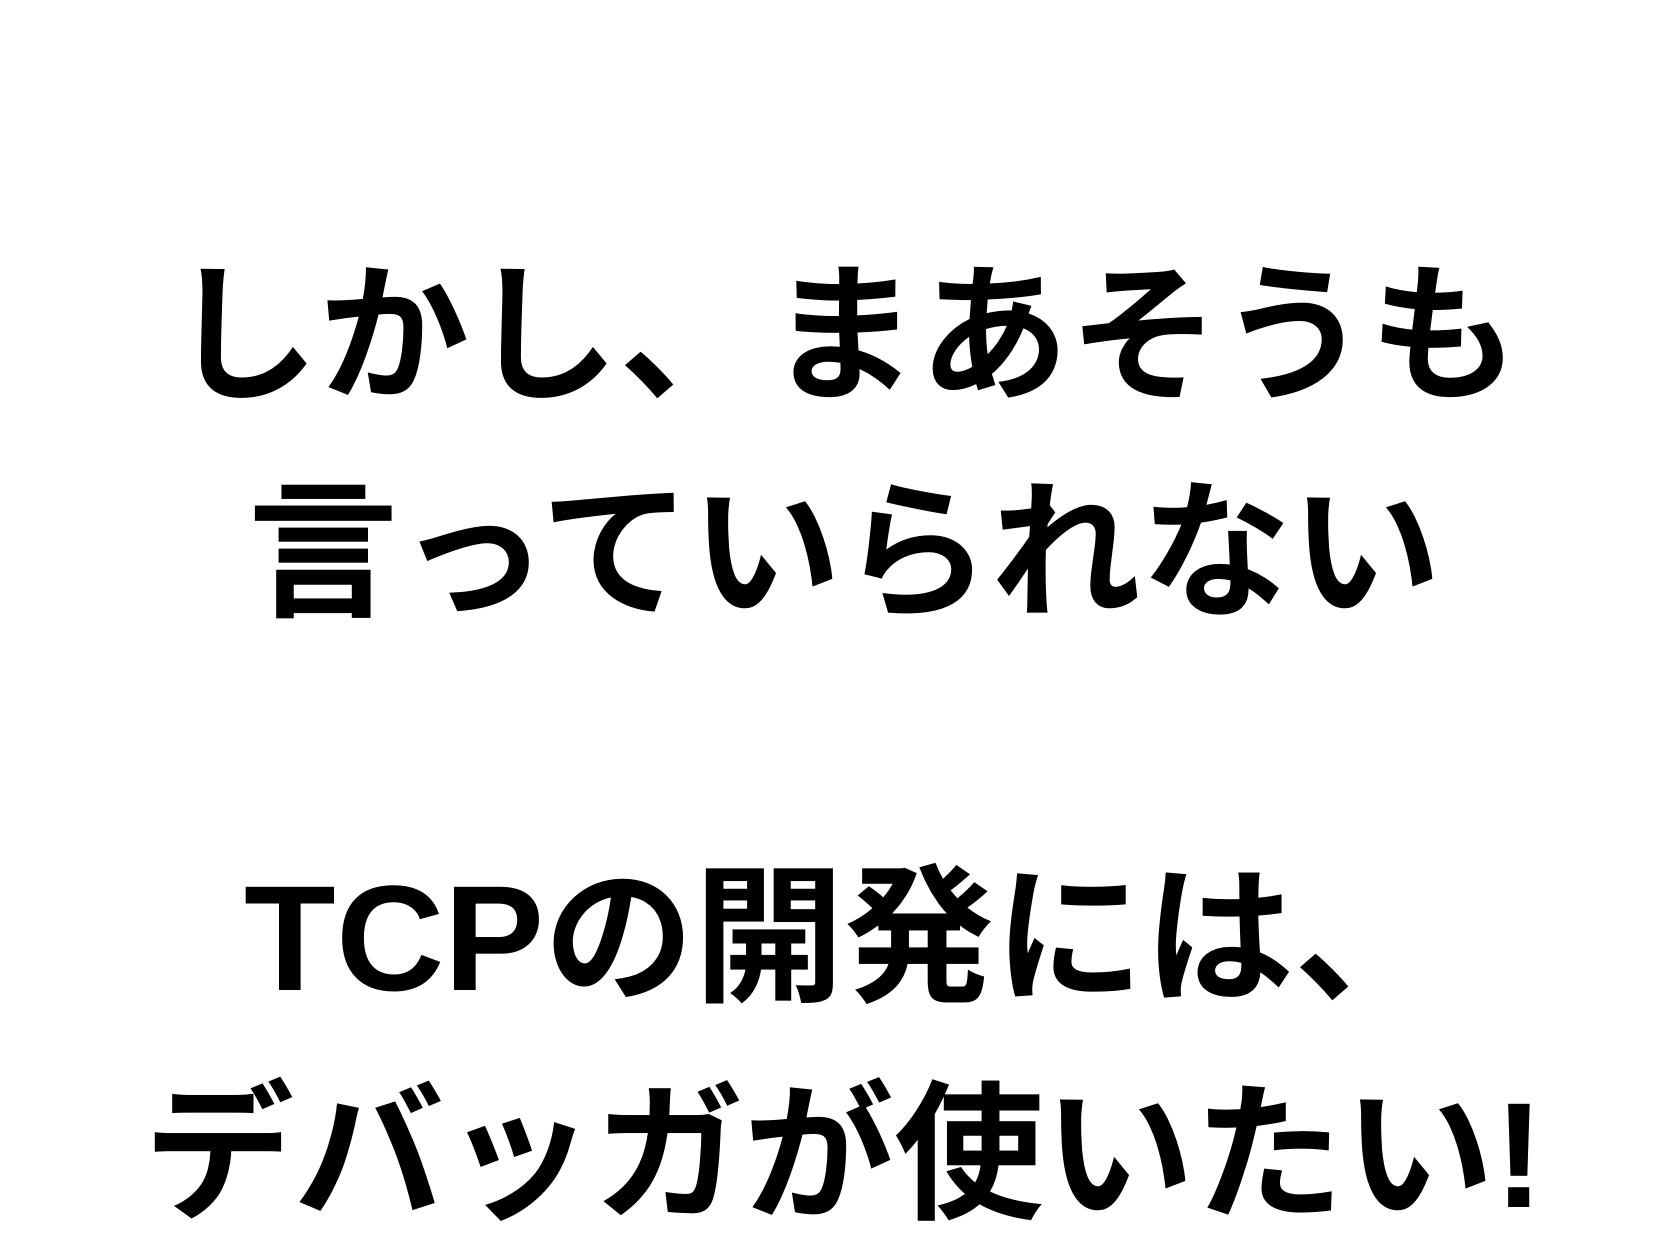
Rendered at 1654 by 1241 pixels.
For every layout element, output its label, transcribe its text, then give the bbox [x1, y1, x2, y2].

text_box しかし、まあそうも 言っていられない TCPの開発には、 デバッガが使いたい! [129, 206, 1477, 1007]
